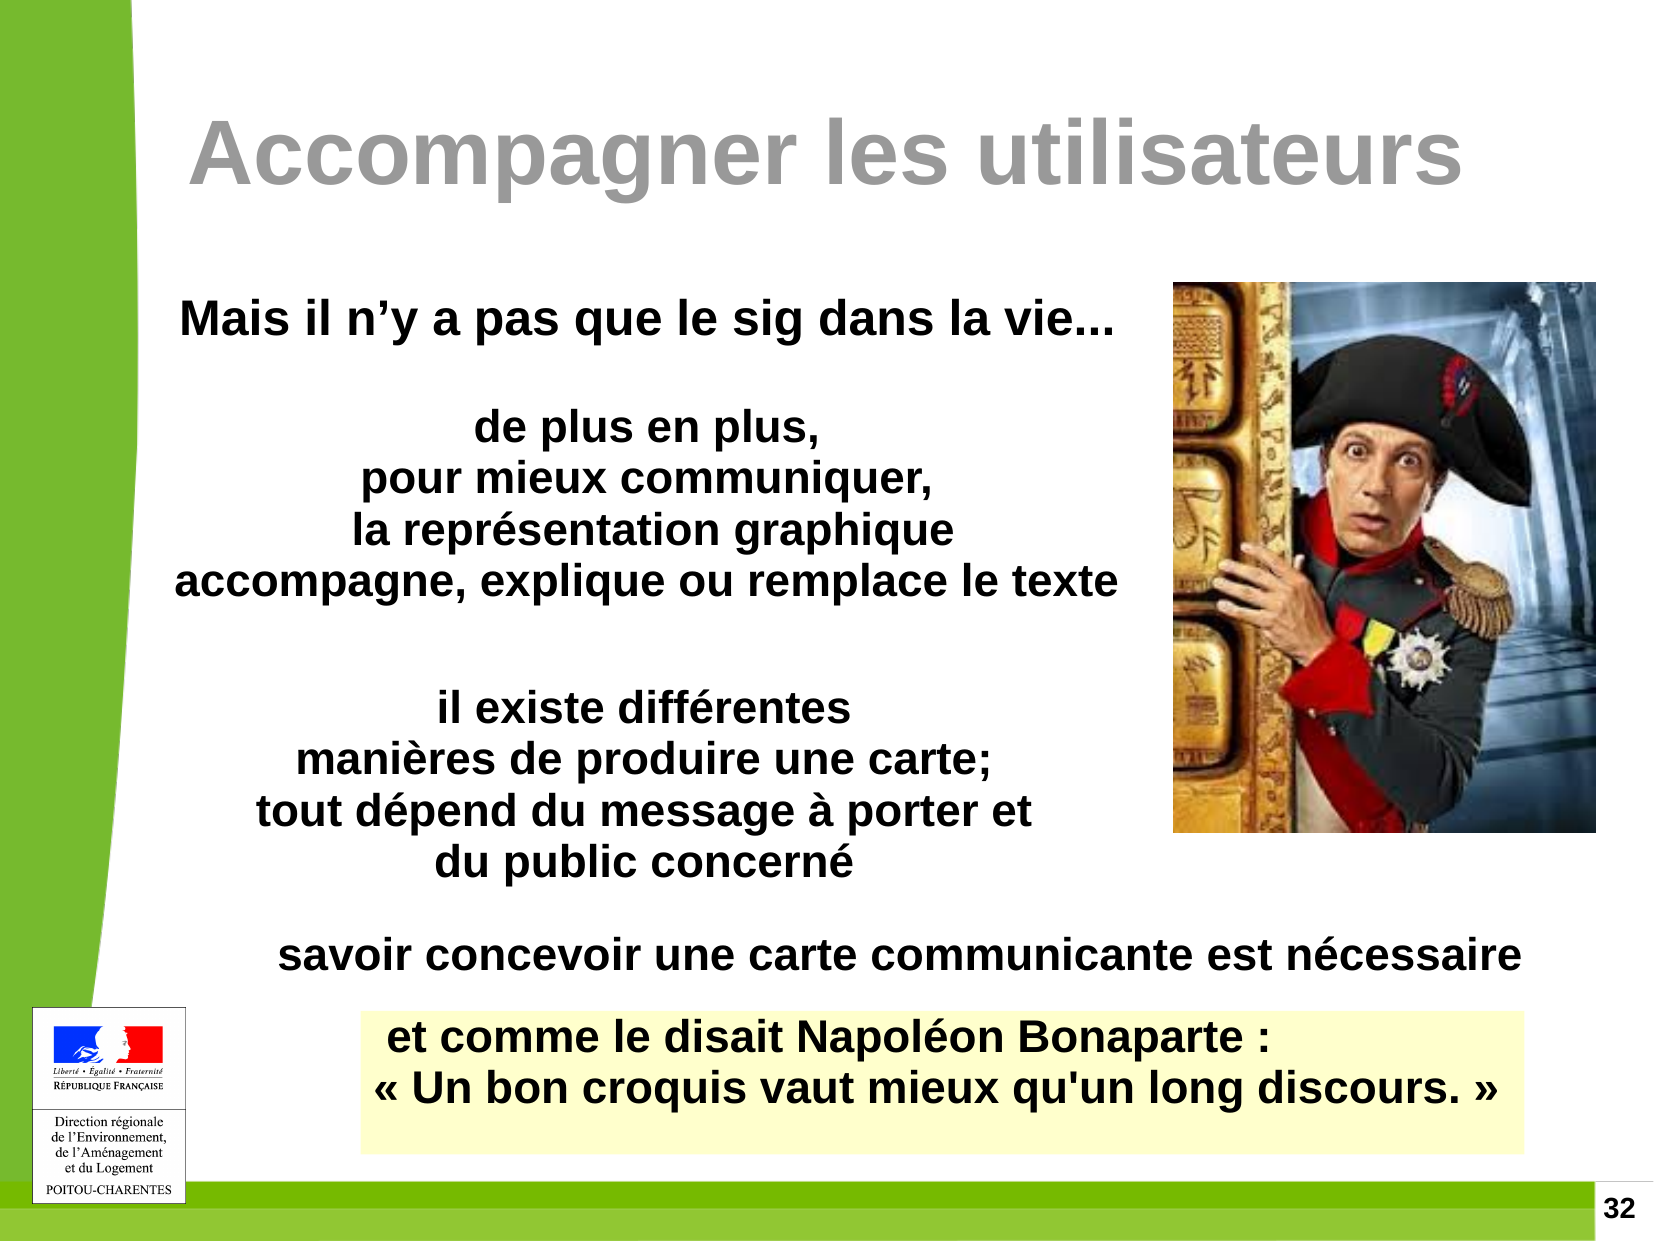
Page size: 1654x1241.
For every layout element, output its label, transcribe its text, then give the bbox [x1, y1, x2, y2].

list et comme le disait Napoléon Bonaparte : « Un bon croquis vaut mieux qu'un long discours. » [360, 1010, 1525, 1155]
list Mais il n’y a pas que le sig dans la vie... [179, 290, 1173, 425]
picture [0, 0, 1654, 1241]
text_box de plus en plus, pour mieux communiquer, la représentation graphique accompagne, explique ou remplace le texte [159, 393, 1135, 671]
title Accompagner les utilisateurs [82, 49, 1571, 257]
text_box il existe différentes manières de produire une carte; tout dépend du message à porter et du public concerné [232, 674, 1056, 951]
text_box savoir concevoir une carte communicante est nécessaire [262, 921, 1585, 989]
